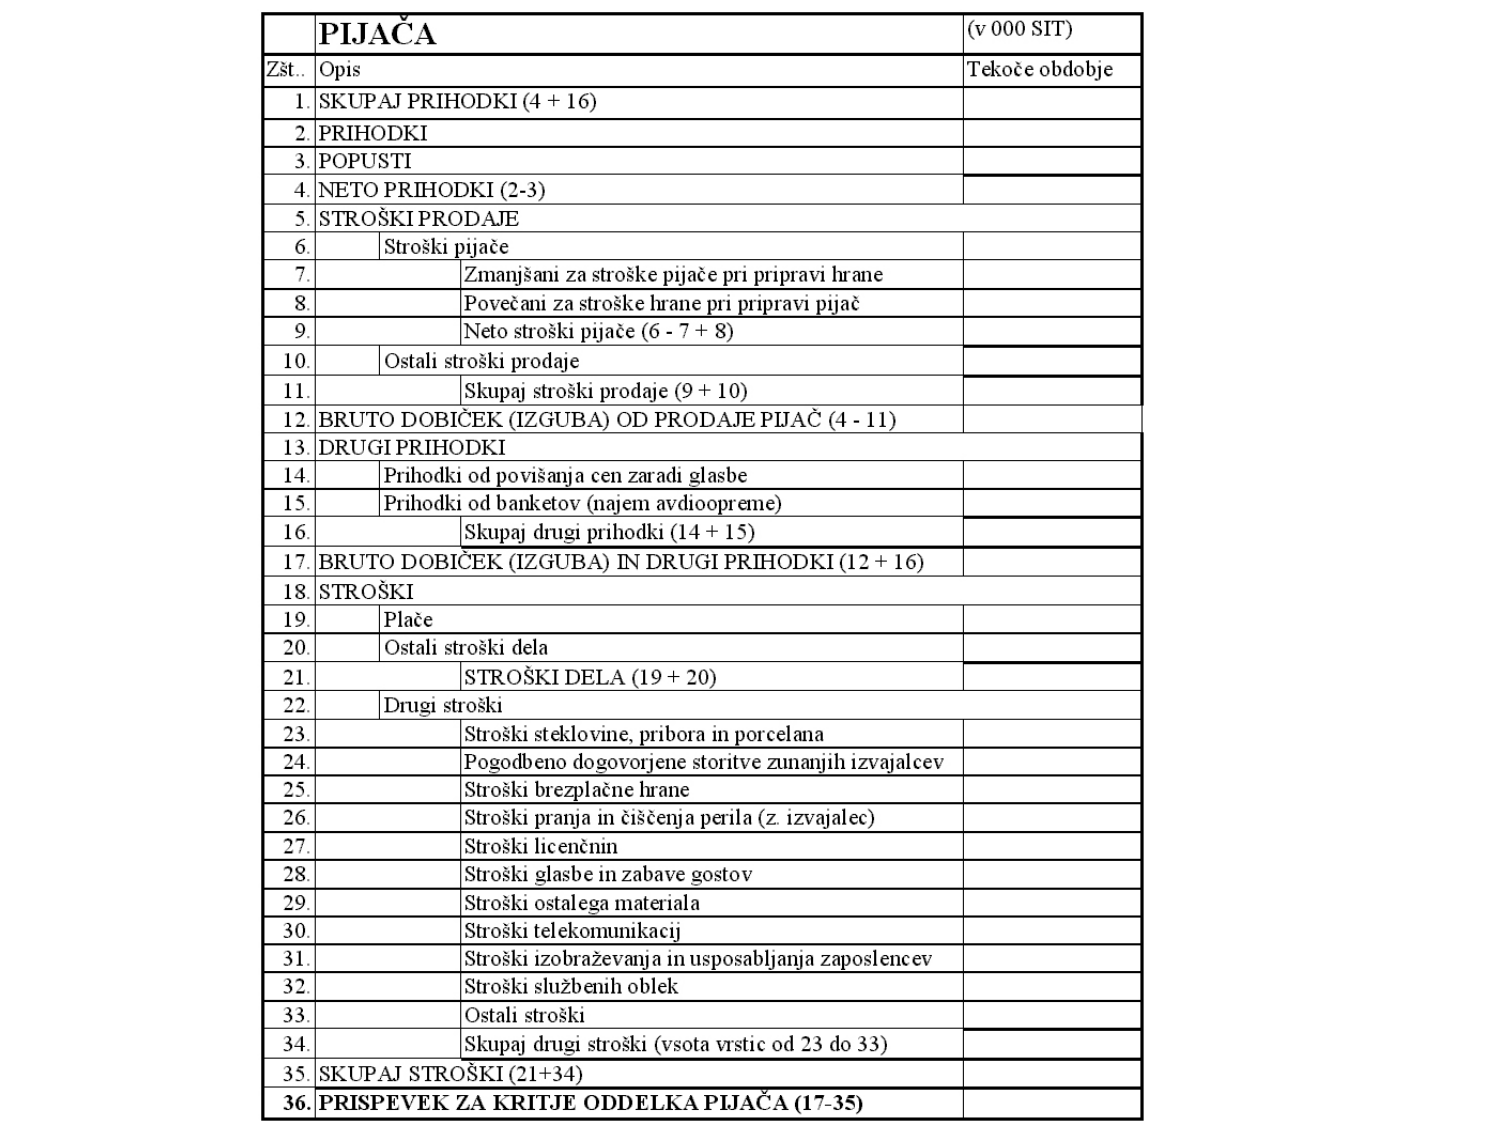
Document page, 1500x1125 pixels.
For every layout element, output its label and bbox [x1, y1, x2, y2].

picture [257, 9, 1149, 1125]
